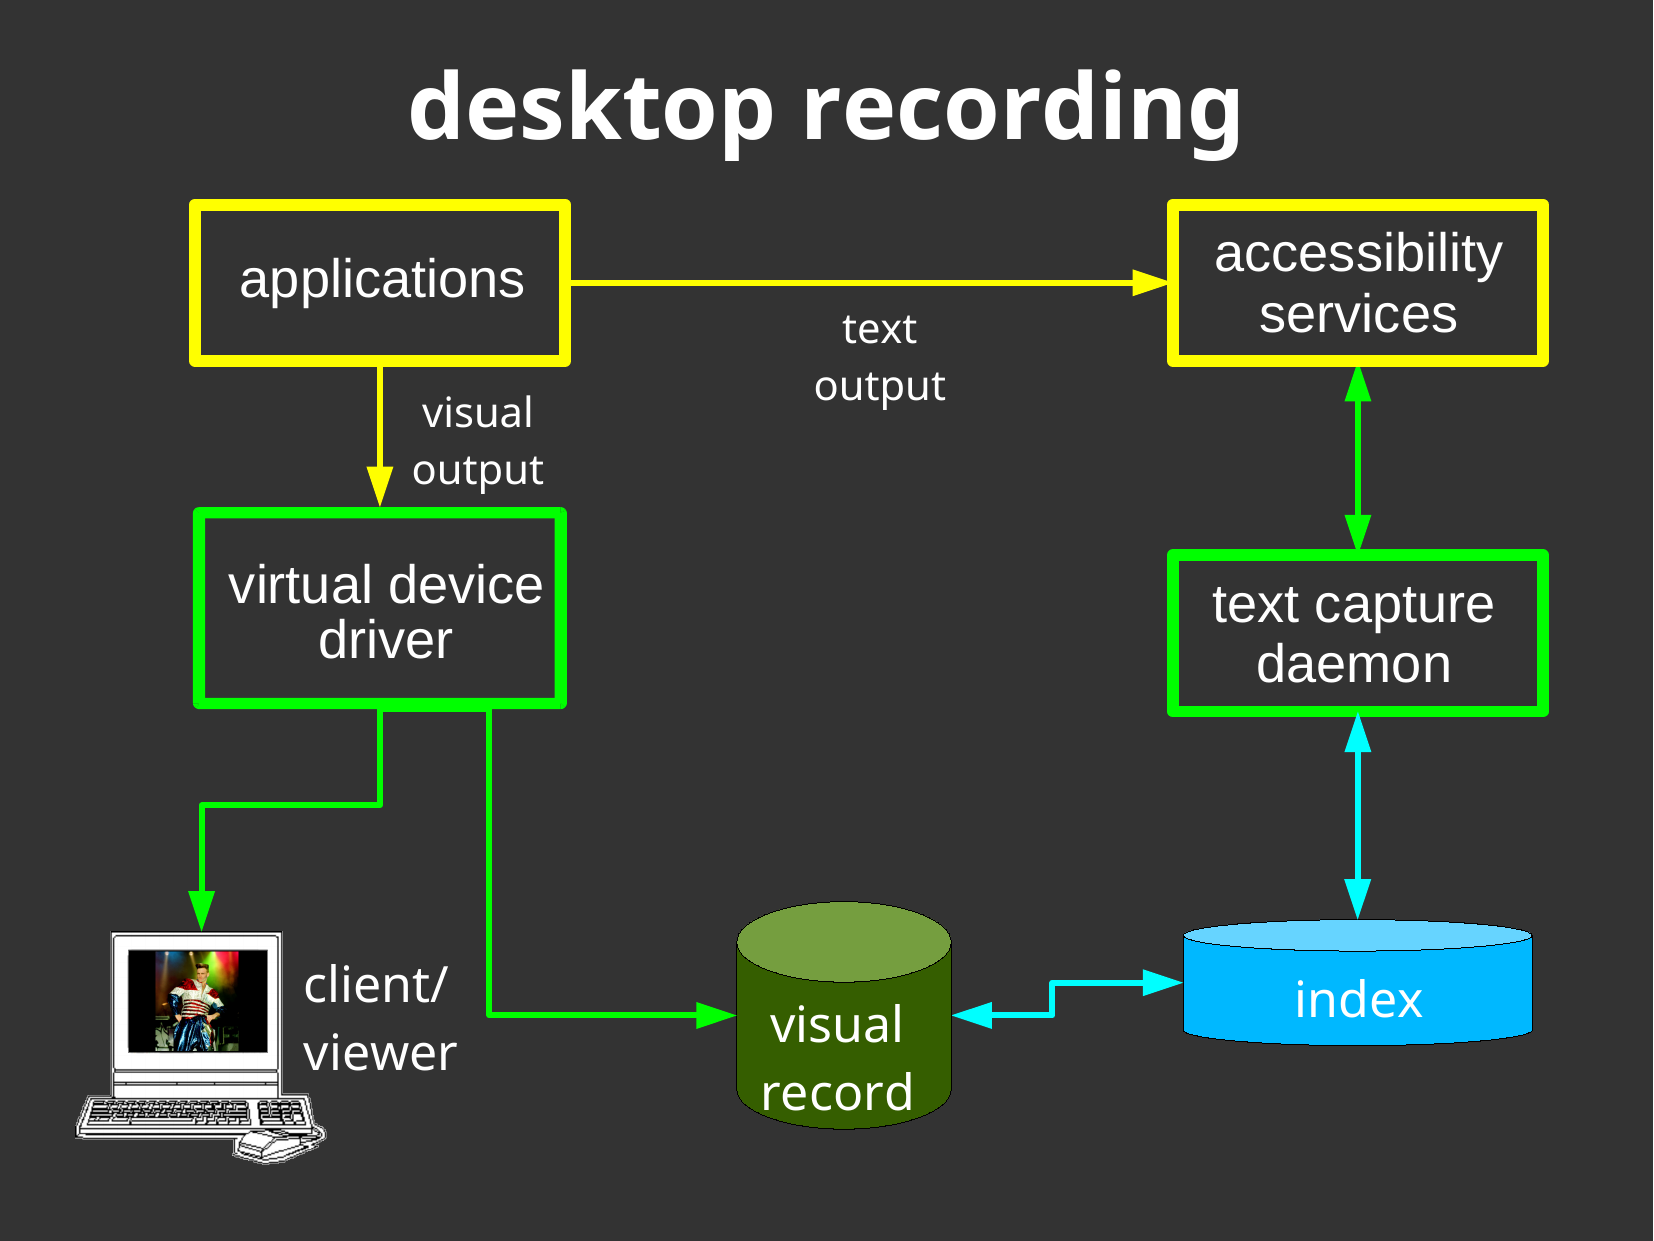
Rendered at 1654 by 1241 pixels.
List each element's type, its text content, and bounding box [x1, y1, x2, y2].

text_box client/ viewer [303, 948, 469, 1071]
text_box virtual device [228, 554, 546, 616]
text_box accessibility services [1214, 222, 1504, 344]
text_box applications [239, 248, 527, 310]
text_box visual output [411, 382, 550, 485]
text_box [192, 507, 567, 710]
text_box visual record [760, 988, 921, 1111]
text_box driver [318, 610, 455, 671]
text_box [1183, 936, 1533, 1046]
title desktop recording [121, 0, 1533, 208]
text_box text output [813, 298, 951, 401]
text_box [736, 944, 952, 1130]
text_box text capture daemon [1212, 573, 1498, 695]
text_box index [1294, 964, 1431, 1025]
picture [75, 931, 328, 1165]
